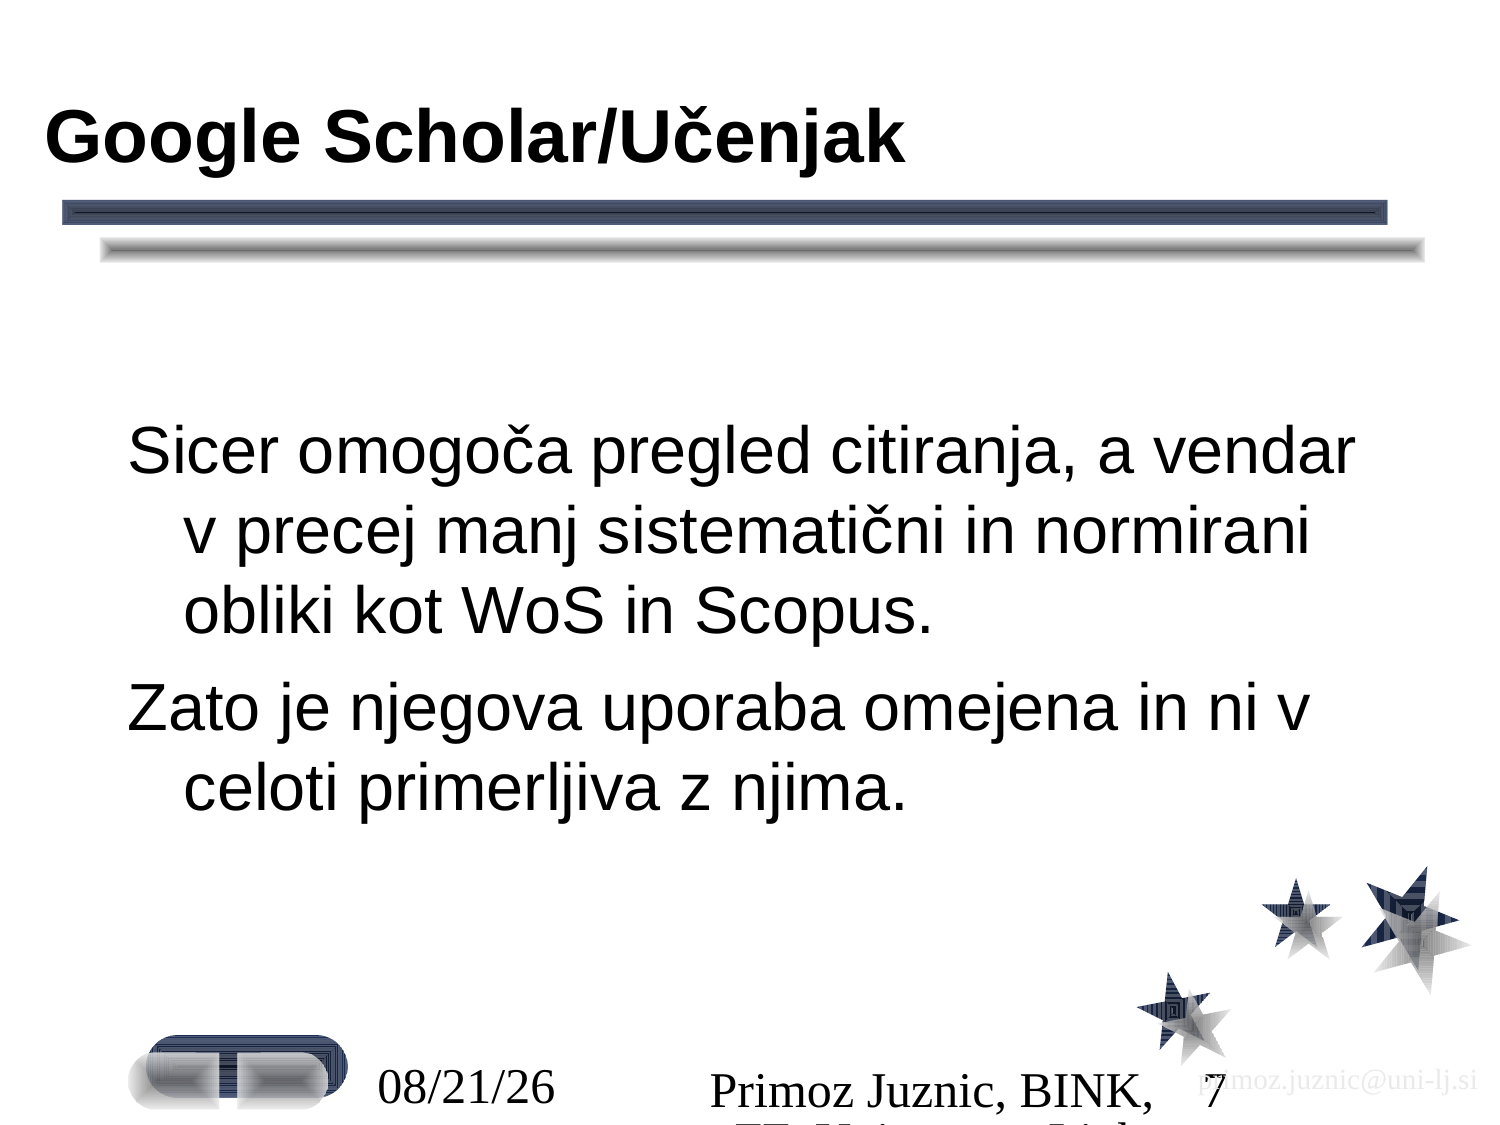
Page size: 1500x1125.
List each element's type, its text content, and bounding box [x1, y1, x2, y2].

title Google Scholar/Učenjak [29, 30, 1500, 185]
list Sicer omogoča pregled citiranja, a vendar v precej manj sistematični in normirani obliki kot WoS in Scopus. Zato je njegova uporaba omejena in ni v celoti primerljiva z njima. [112, 312, 1388, 988]
